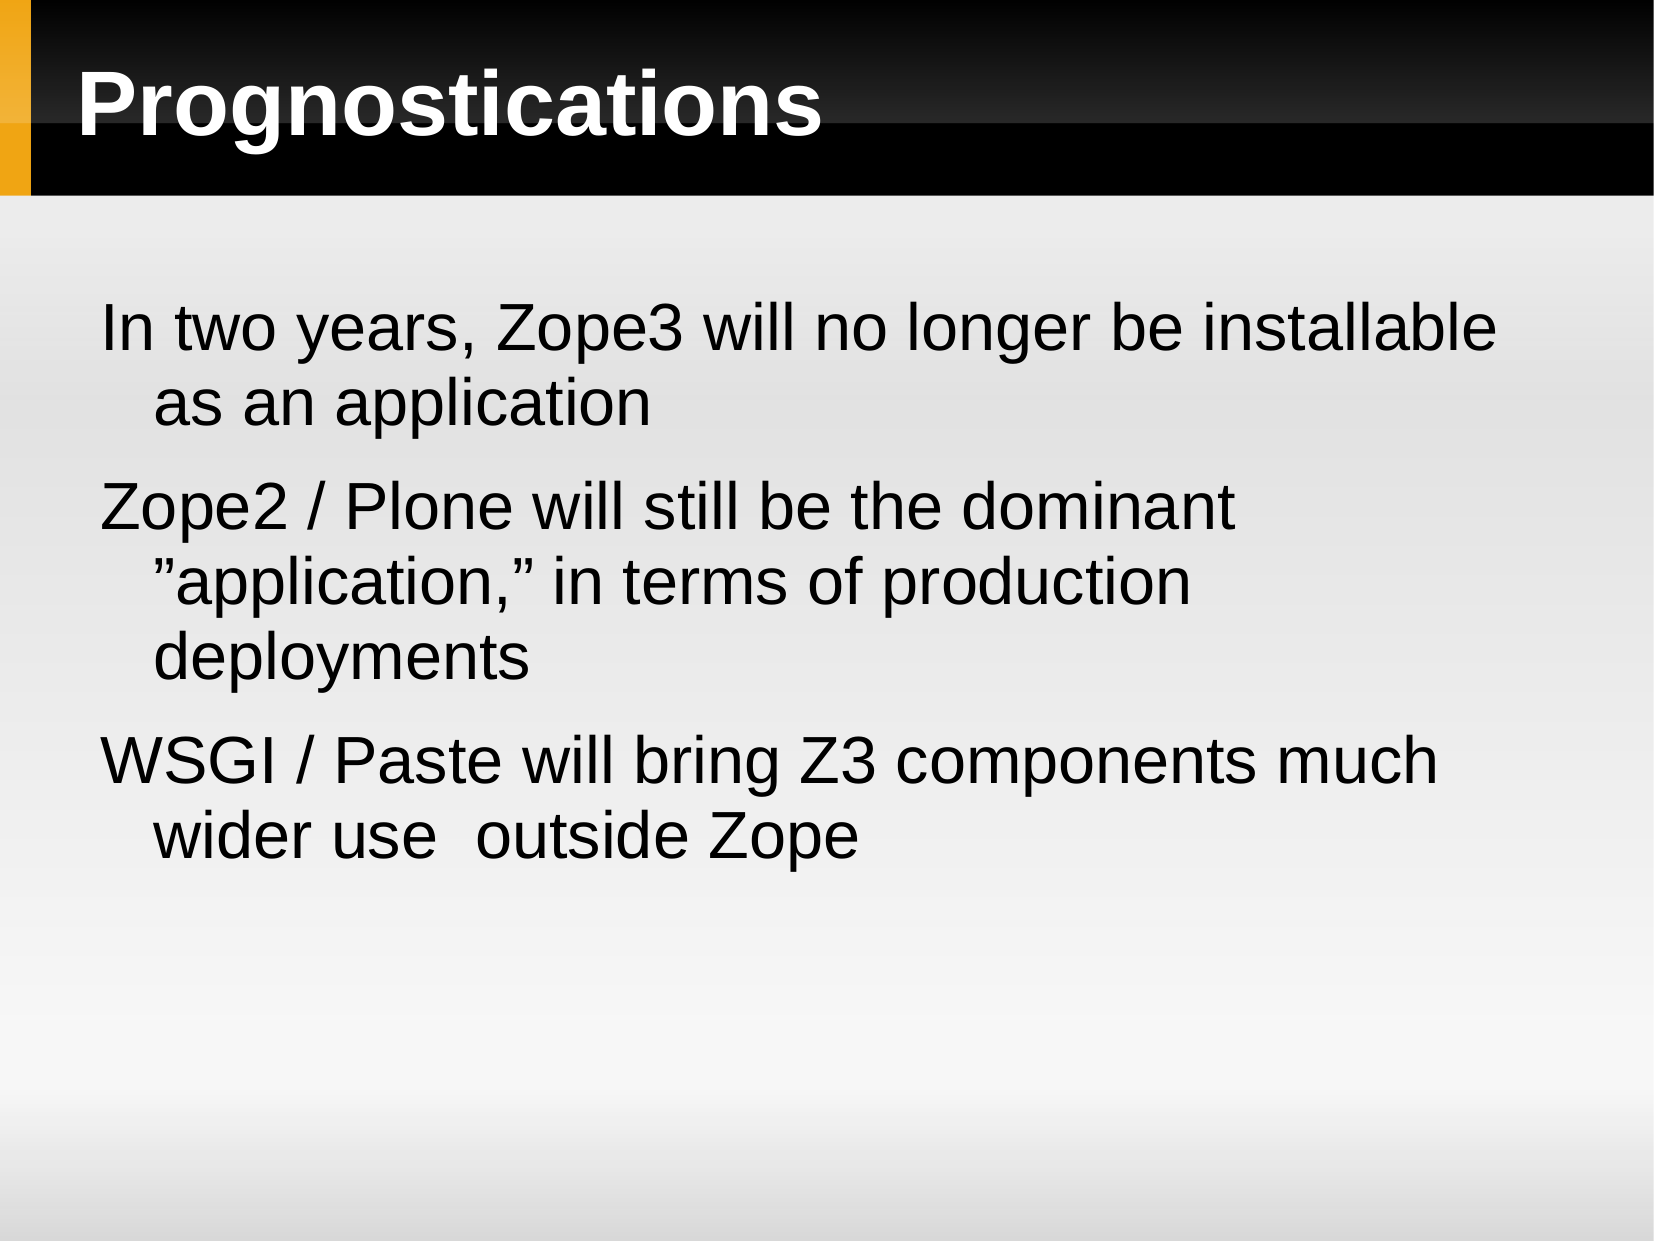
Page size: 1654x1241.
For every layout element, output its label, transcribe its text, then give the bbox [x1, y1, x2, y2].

picture [0, 0, 1654, 1241]
title Prognostications [76, 7, 1565, 200]
list In two years, Zope3 will no longer be installable as an application Zope2 / Plone will still be the dominant ”application,” in terms of production deployments WSGI / Paste will bring Z3 components much wider use outside Zope [82, 290, 1571, 1094]
